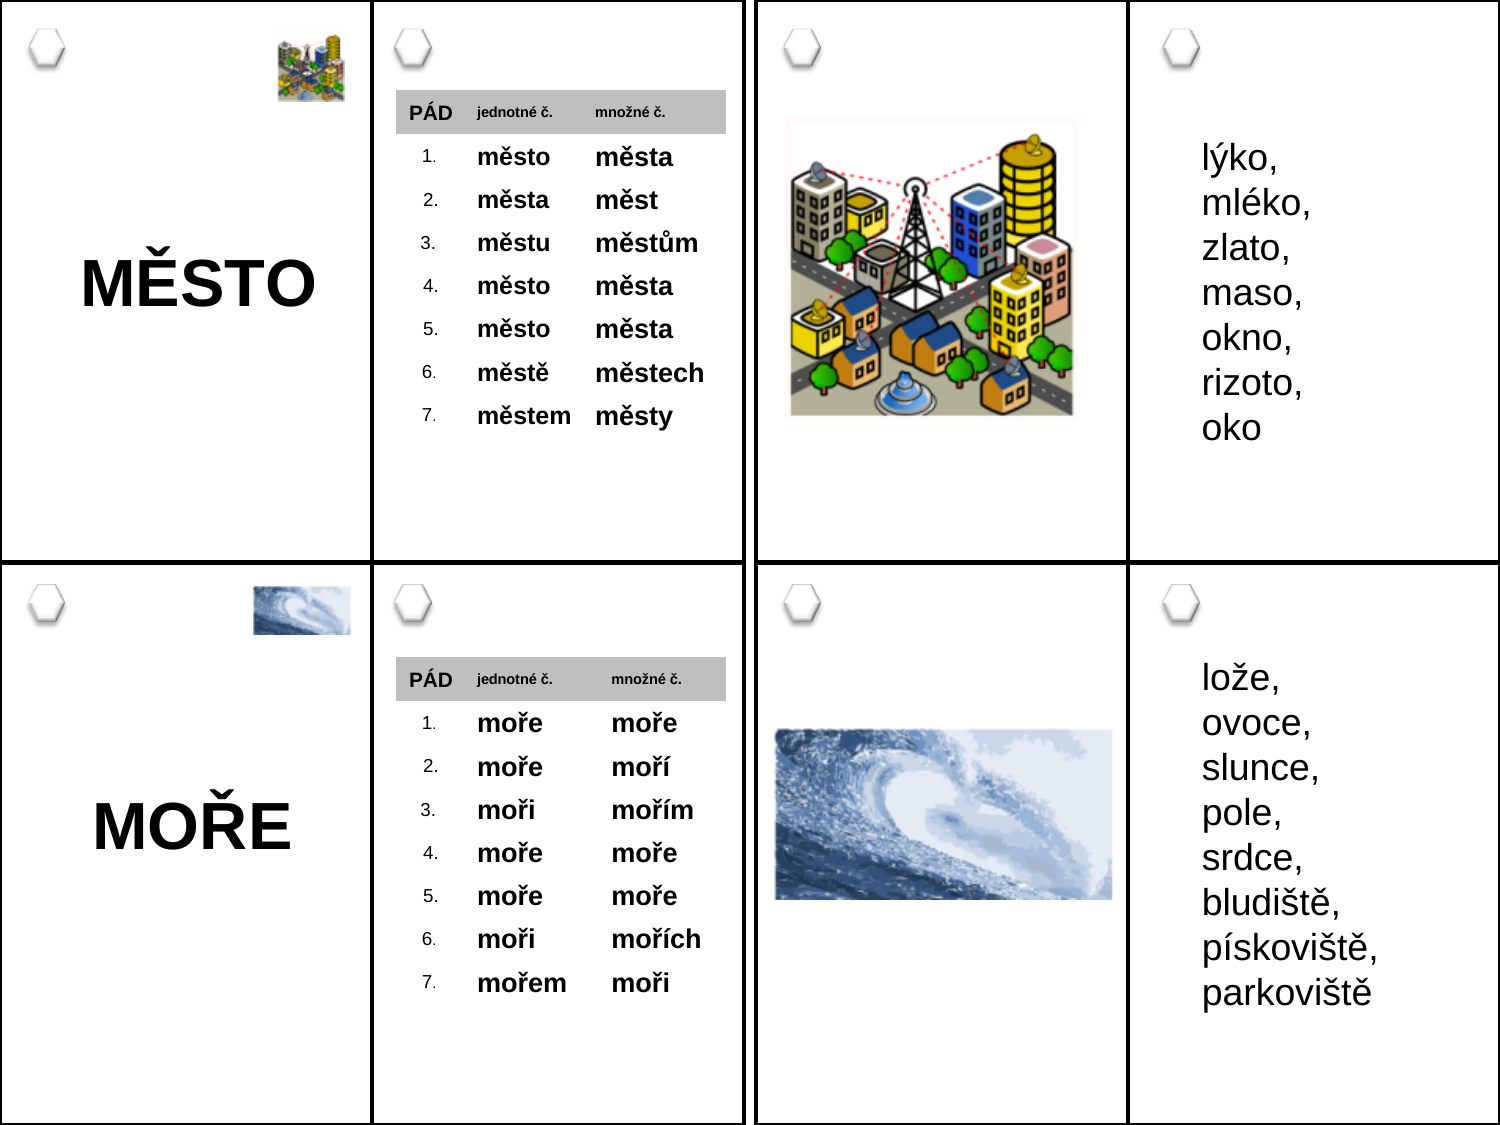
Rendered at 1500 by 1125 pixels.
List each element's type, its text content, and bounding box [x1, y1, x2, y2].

table_cell město [466, 263, 585, 306]
picture [19, 24, 74, 79]
table_cell 4. [396, 830, 466, 873]
table_cell moři [466, 916, 601, 960]
picture [277, 30, 345, 102]
table_cell města [466, 177, 585, 220]
table_cell 5. [396, 873, 466, 916]
picture [385, 24, 441, 79]
picture [385, 579, 441, 635]
text_box [755, 0, 1500, 1125]
table_header PÁD [396, 90, 466, 134]
table_cell 2. [396, 744, 466, 787]
picture [774, 579, 830, 635]
table_cell 7. [396, 393, 466, 436]
table_cell městě [466, 350, 585, 393]
table_cell moři [601, 960, 726, 1003]
table_cell 1. [396, 701, 466, 744]
table_cell moře [466, 873, 601, 916]
table_cell městu [466, 220, 585, 263]
table_cell město [466, 134, 585, 177]
table_cell 6. [396, 916, 466, 960]
table_header množné č. [585, 90, 726, 134]
text_box [0, 0, 745, 1125]
table_cell mořem [466, 960, 601, 1003]
table_header PÁD [396, 657, 466, 701]
table_cell 3. [396, 787, 466, 830]
table_cell městech [585, 350, 726, 393]
table_cell moři [466, 787, 601, 830]
table_cell město [466, 306, 585, 350]
picture [774, 24, 830, 79]
table_cell měst [585, 177, 726, 220]
text_box MOŘE [77, 774, 308, 871]
table_cell mořích [601, 916, 726, 960]
table_cell 3. [396, 220, 466, 263]
picture [1153, 24, 1209, 79]
table_cell městům [585, 220, 726, 263]
picture [19, 579, 74, 635]
table_cell moří [601, 744, 726, 787]
text_box MĚSTO [65, 231, 333, 328]
picture [1153, 579, 1209, 635]
text_box lože, ovoce, slunce, pole, srdce, bludiště, pískoviště, parkoviště [1187, 645, 1400, 1021]
table_cell moře [466, 744, 601, 787]
text_box lýko, mléko, zlato, maso, okno, rizoto, oko [1186, 125, 1388, 456]
table_cell moře [466, 701, 601, 744]
table_cell města [585, 263, 726, 306]
picture [773, 727, 1117, 900]
table_cell 7. [396, 960, 466, 1003]
table_cell 5. [396, 306, 466, 350]
table_header jednotné č. [466, 657, 601, 701]
picture [253, 586, 352, 635]
table_cell moře [466, 830, 601, 873]
table_cell moře [601, 830, 726, 873]
table_cell města [585, 134, 726, 177]
table_cell moře [601, 873, 726, 916]
table_cell městy [585, 393, 726, 436]
table_header množné č. [601, 657, 726, 701]
table_cell 4. [396, 263, 466, 306]
table_cell moře [601, 701, 726, 744]
table_header jednotné č. [466, 90, 585, 134]
table_cell mořím [601, 787, 726, 830]
table_cell městem [466, 393, 585, 436]
table_cell města [585, 306, 726, 350]
table_cell 1. [396, 134, 466, 177]
table_cell 6. [396, 350, 466, 393]
picture [785, 113, 1077, 419]
table_cell 2. [396, 177, 466, 220]
